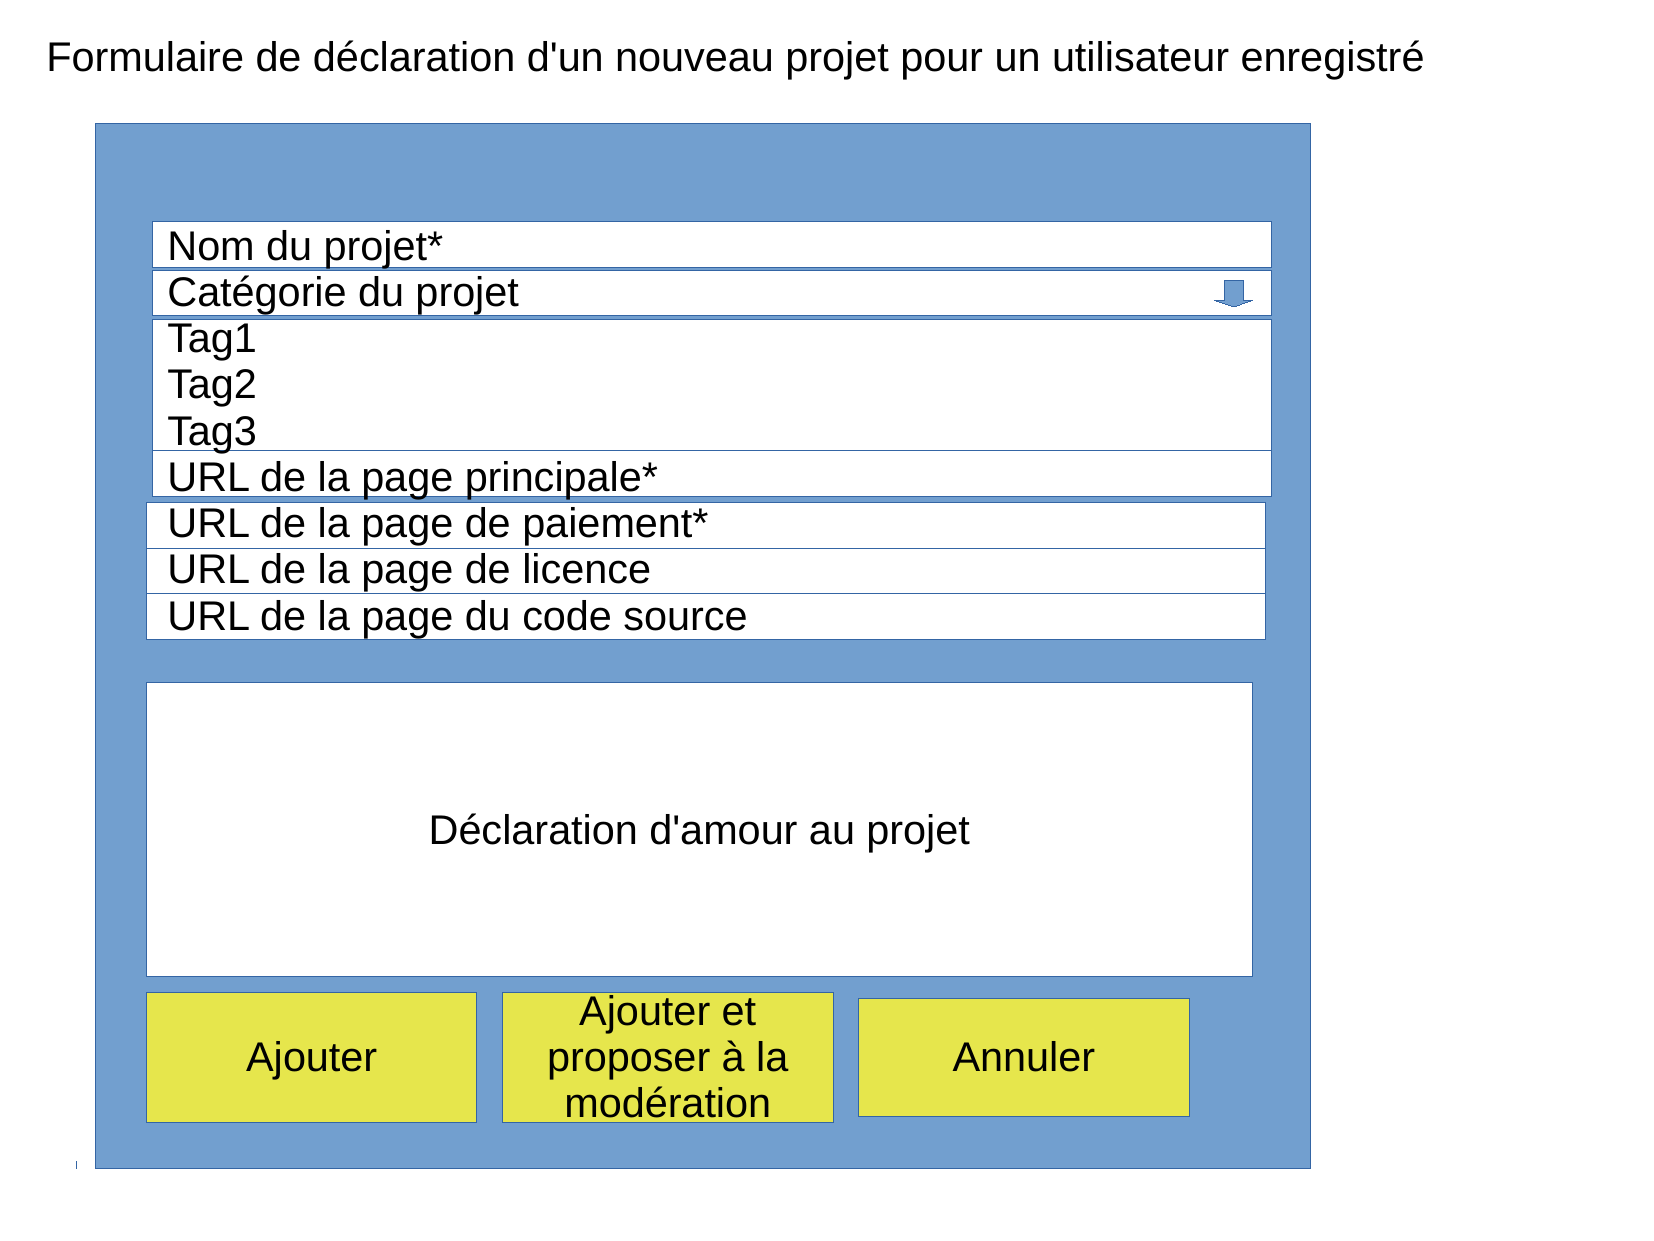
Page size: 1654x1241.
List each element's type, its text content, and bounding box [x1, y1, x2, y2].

text_box [95, 123, 1311, 1169]
text_box Formulaire de déclaration d'un nouveau projet pour un utilisateur enregistré [31, 26, 1571, 89]
text_box Déclaration d'amour au projet [146, 682, 1253, 977]
text_box Nom du projet* Catégorie du projet Tag1 Tag2 Tag3 URL de la page principale* URL de la page de paiement* URL de la page de licence URL de la page du code source [152, 215, 1063, 682]
text_box Ajouter [146, 992, 477, 1123]
text_box Annuler [858, 998, 1190, 1117]
text_box Ajouter et proposer à la modération [502, 992, 834, 1123]
